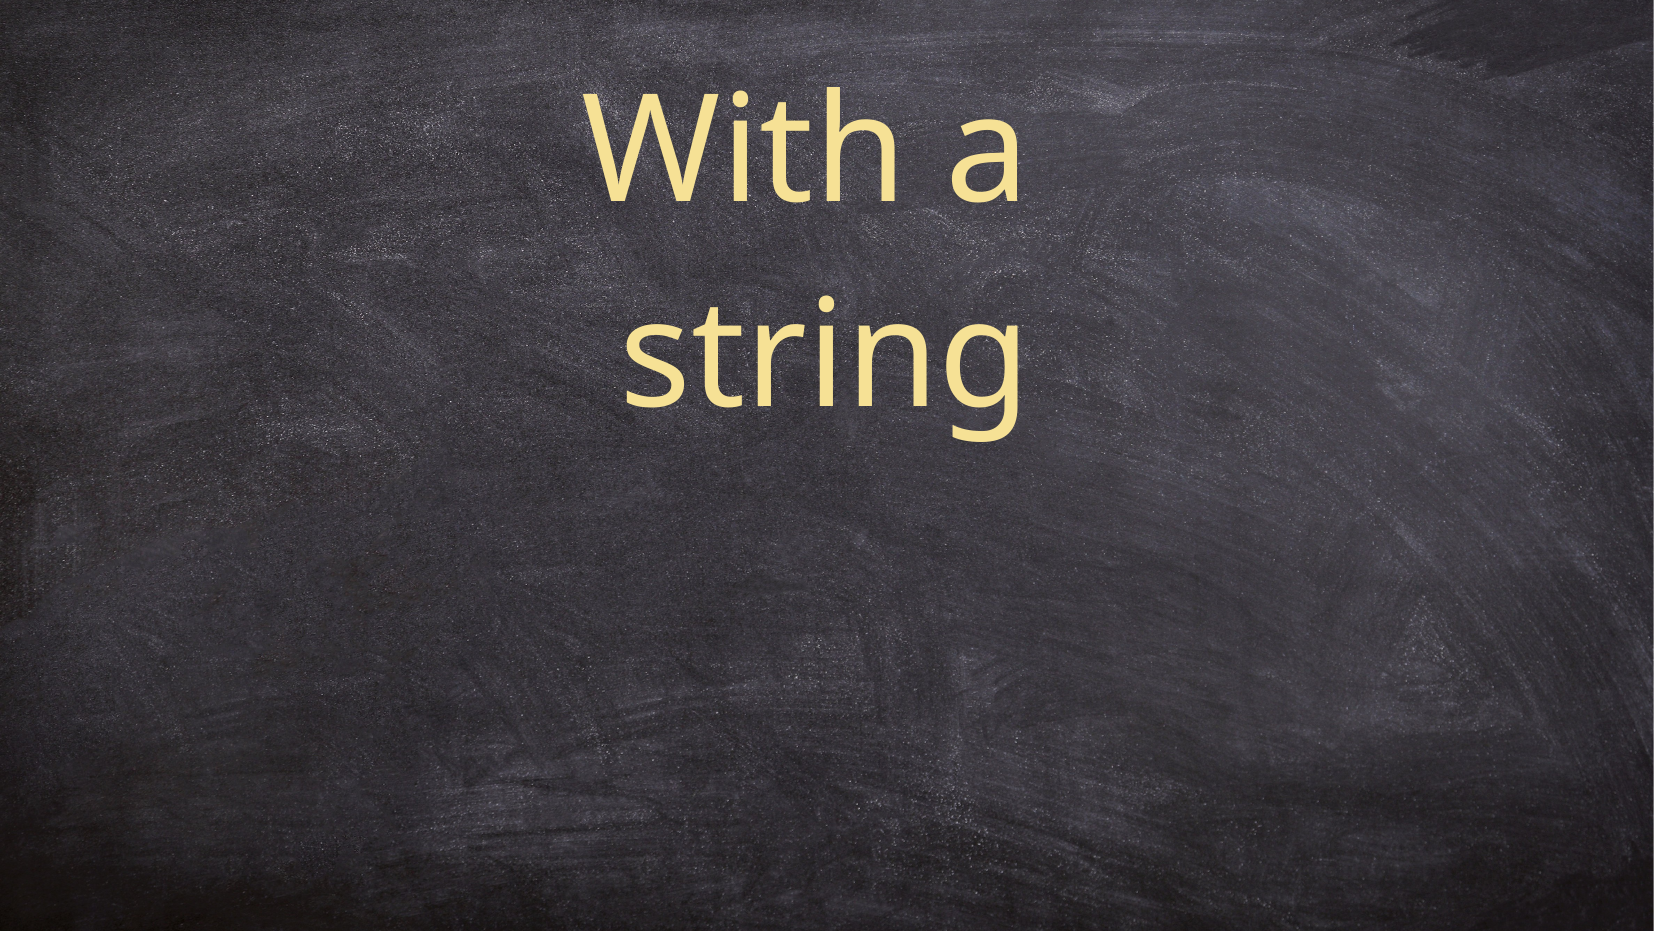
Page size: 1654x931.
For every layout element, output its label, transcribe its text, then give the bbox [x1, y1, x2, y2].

subtitle With a string [81, 41, 1570, 875]
picture [0, 0, 1654, 931]
